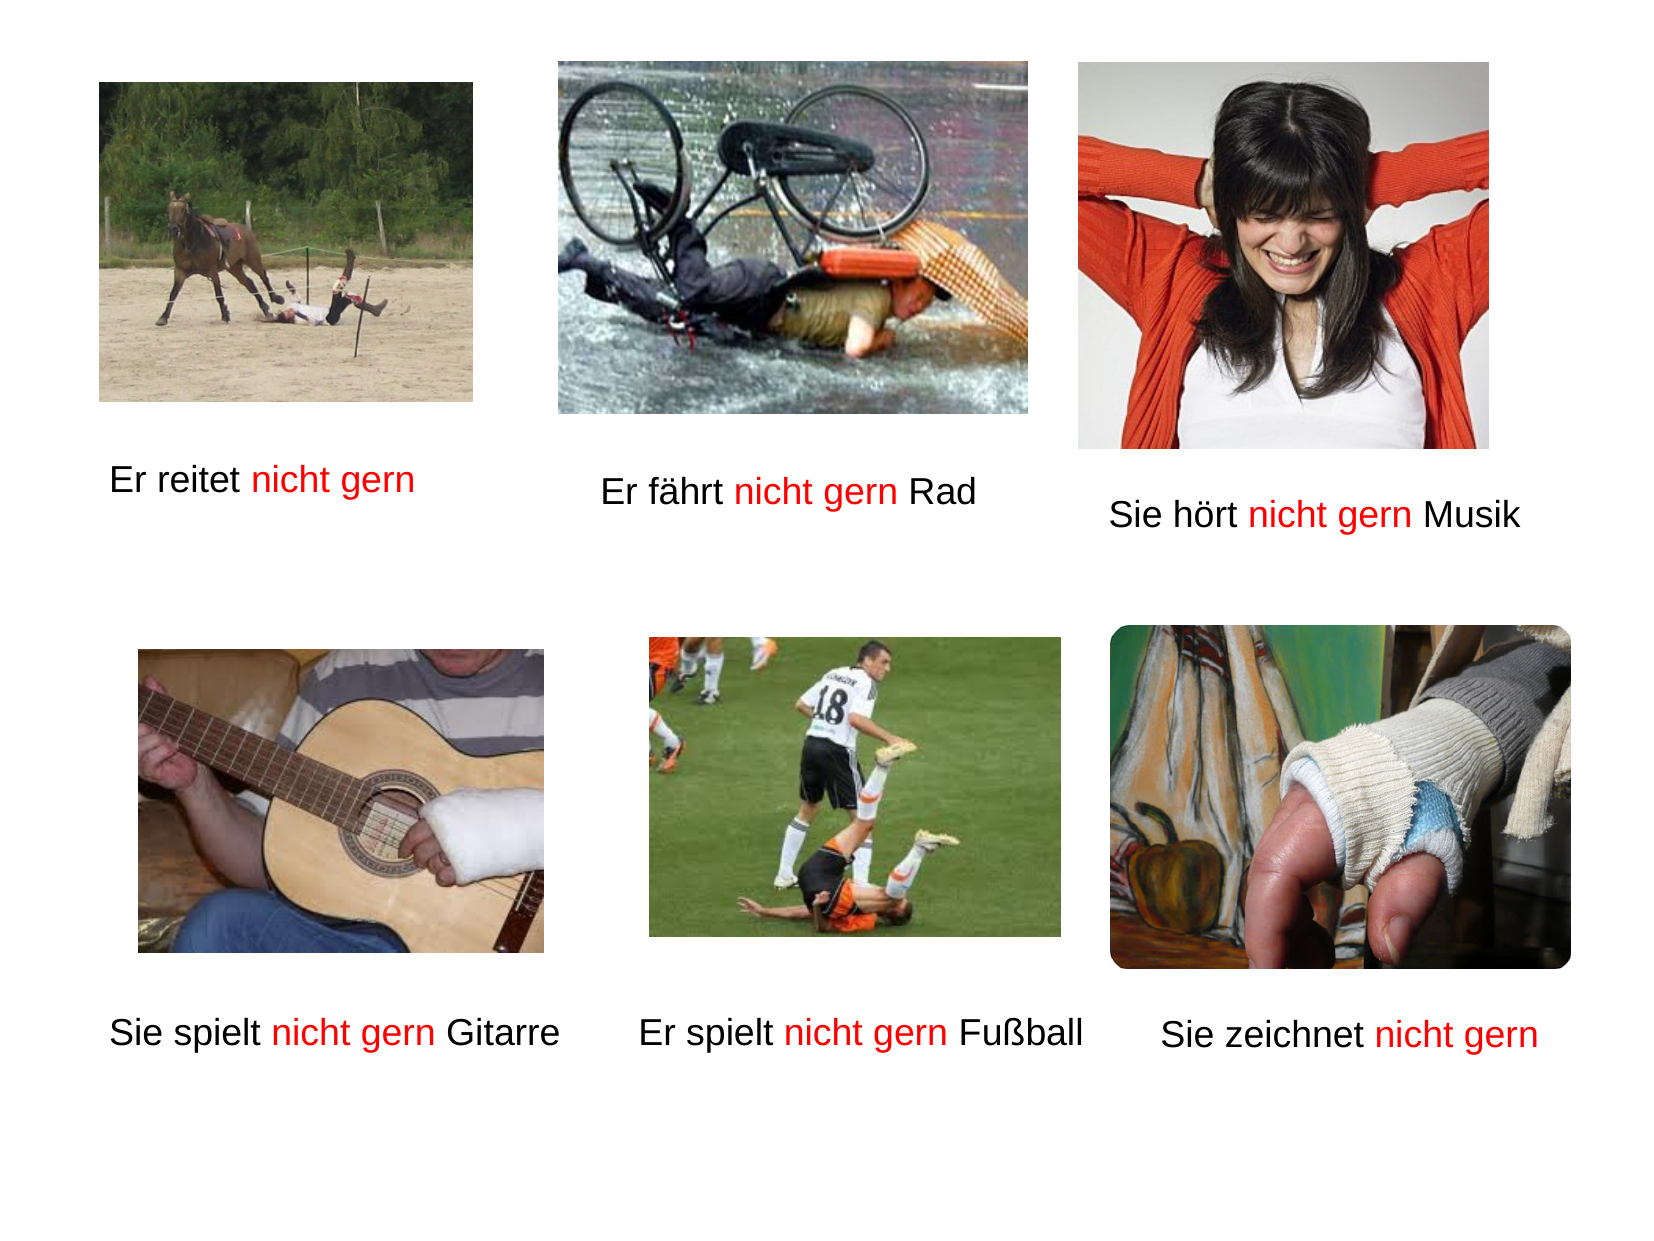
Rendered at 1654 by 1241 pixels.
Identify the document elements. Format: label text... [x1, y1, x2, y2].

picture [649, 637, 1061, 937]
text_box Er spielt nicht gern Fußball [623, 1003, 1099, 1061]
text_box Er fährt nicht gern Rad [585, 462, 993, 520]
text_box Sie zeichnet nicht gern [1145, 1006, 1554, 1063]
picture [99, 82, 473, 402]
picture [138, 649, 544, 953]
text_box Er reitet nicht gern [94, 451, 431, 508]
picture [558, 61, 1028, 414]
text_box Sie hört nicht gern Musik [1093, 486, 1536, 544]
picture [1078, 62, 1489, 449]
picture [1110, 625, 1571, 969]
text_box Sie spielt nicht gern Gitarre [94, 1003, 576, 1085]
